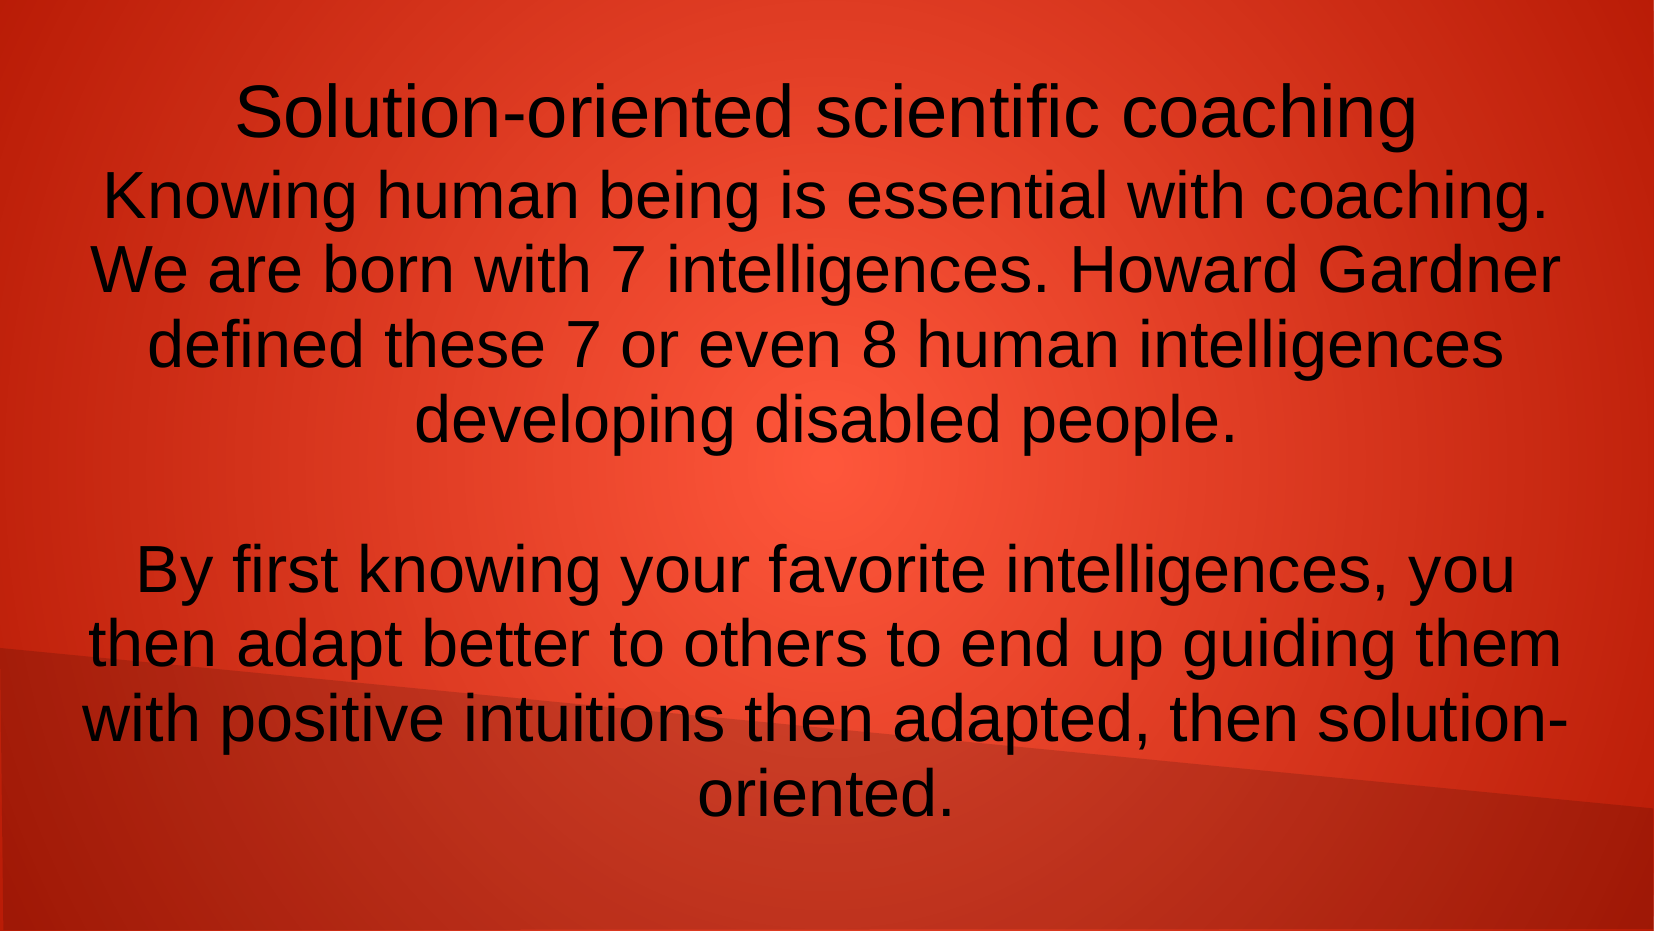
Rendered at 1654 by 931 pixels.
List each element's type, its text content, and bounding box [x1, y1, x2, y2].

title Solution-oriented scientific coaching [82, 35, 1571, 157]
subtitle Knowing human being is essential with coaching. We are born with 7 intelligences. Howard Gardner defined these 7 or even 8 human intelligences developing disabled people. By first knowing your favorite intelligences, you then adapt better to others to end up guiding them with positive intuitions then adapted, then solution-oriented. [82, 157, 1571, 831]
